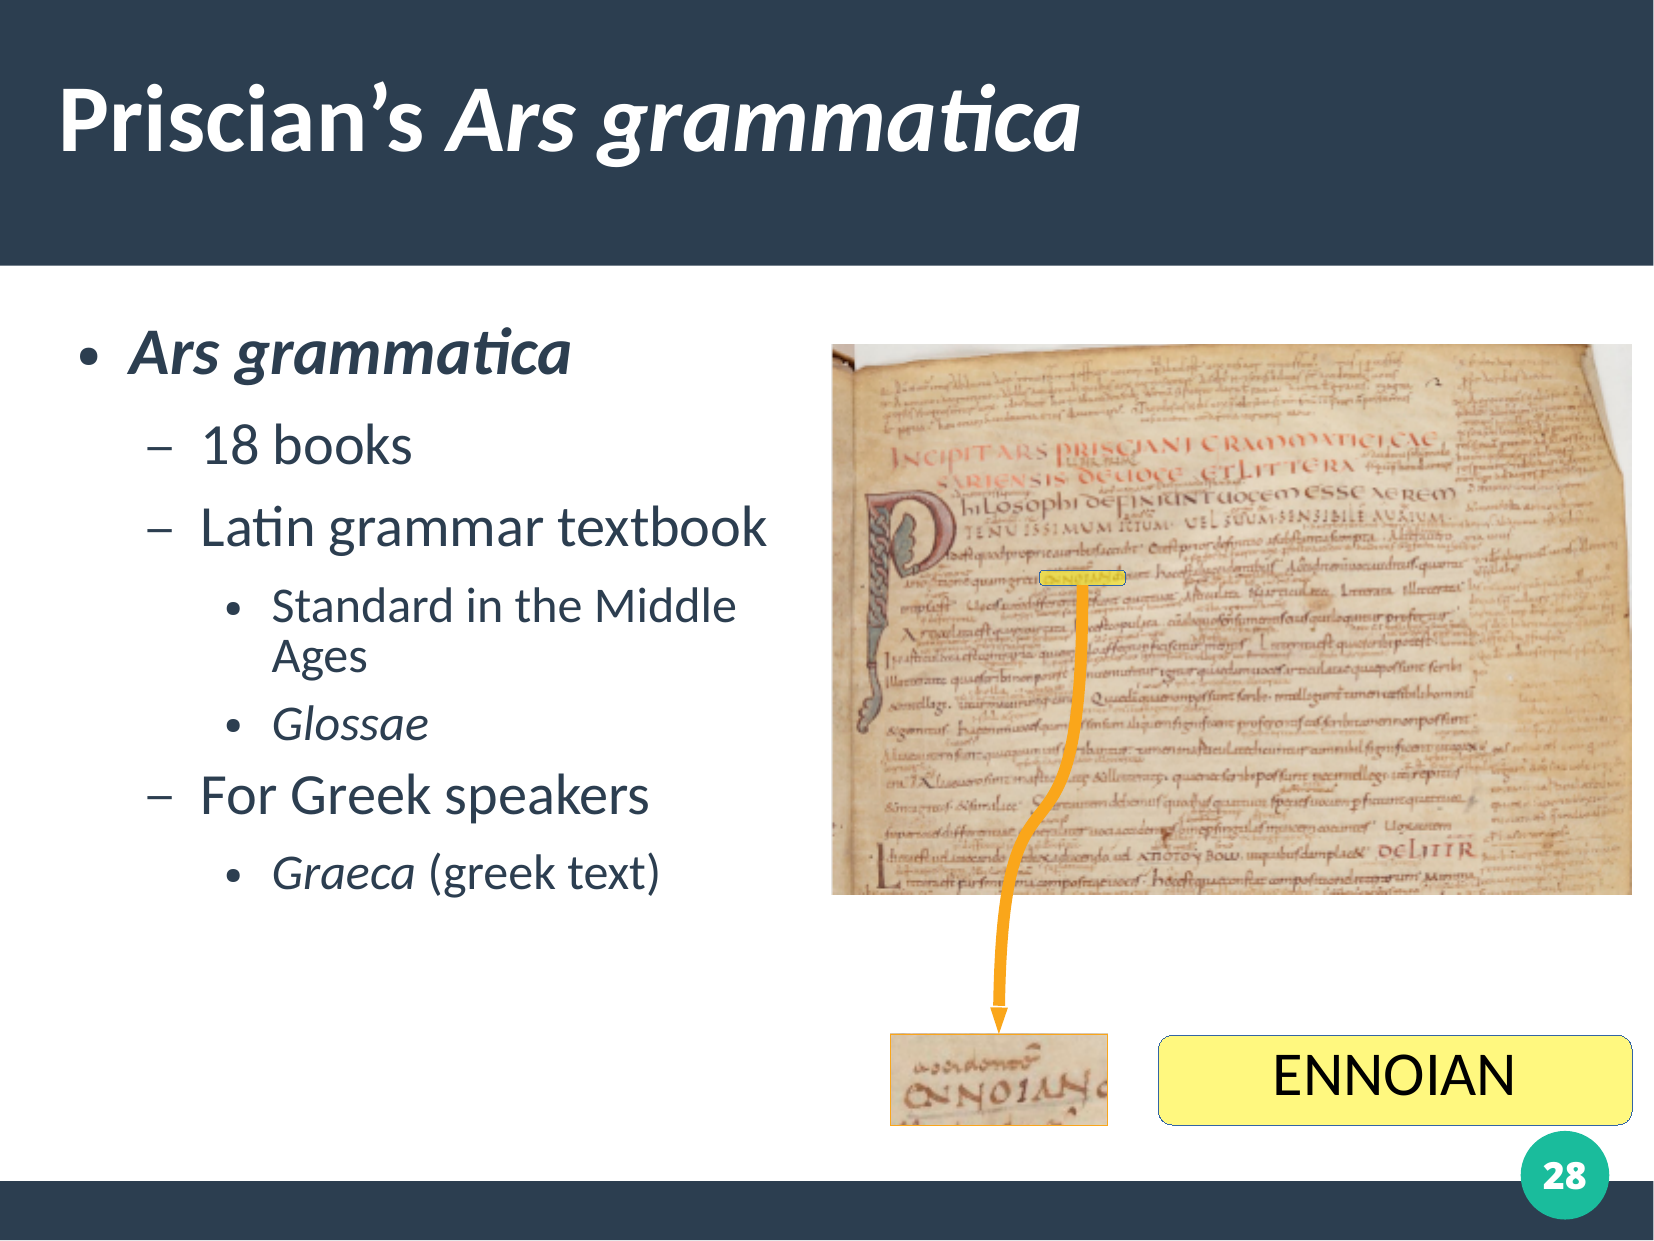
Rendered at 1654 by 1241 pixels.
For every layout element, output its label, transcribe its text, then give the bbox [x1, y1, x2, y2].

title Priscian’s Ars grammatica [59, 49, 1595, 207]
picture [831, 344, 1632, 895]
list Ars grammatica 18 books Latin grammar textbook Standard in the Middle Ages Glossae For Greek speakers Graeca (greek text) [59, 324, 811, 1186]
text_box [1039, 570, 1126, 586]
picture [890, 1033, 1108, 1126]
text_box ENNOIAN [1158, 1035, 1633, 1126]
